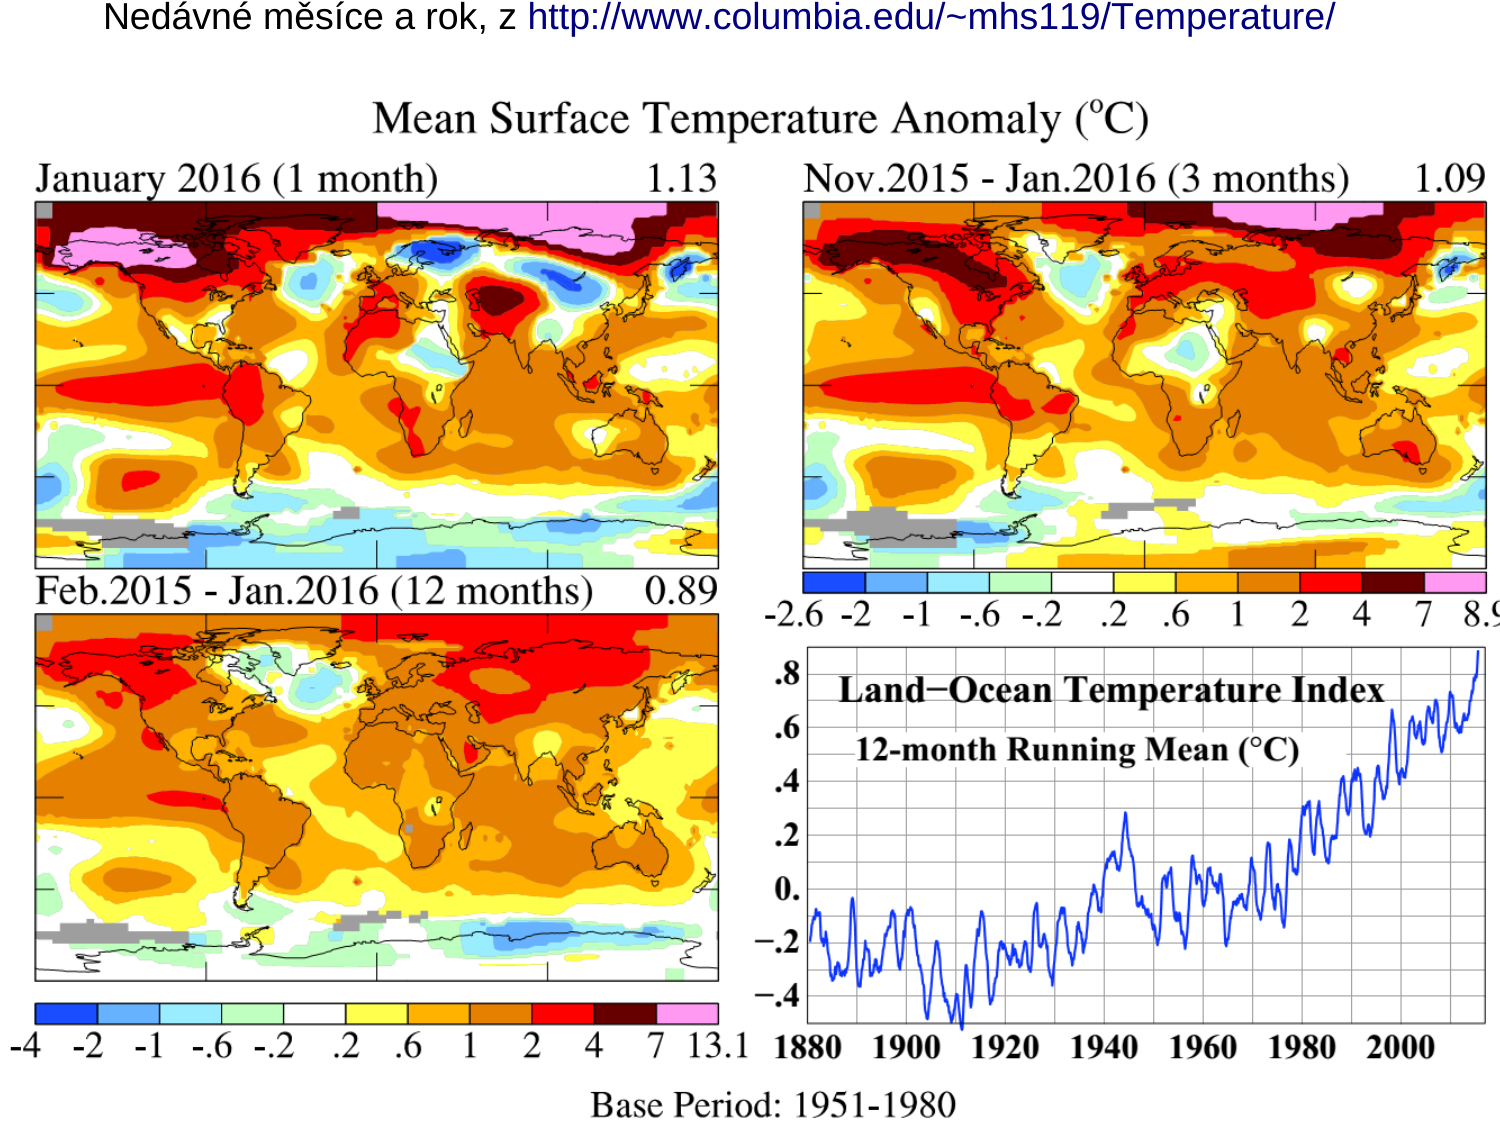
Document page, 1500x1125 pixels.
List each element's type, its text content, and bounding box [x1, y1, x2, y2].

title Nedávné měsíce a rok, z http://www.columbia.edu/~mhs119/Temperature/ [50, 0, 1400, 94]
picture [3, 94, 1500, 1125]
